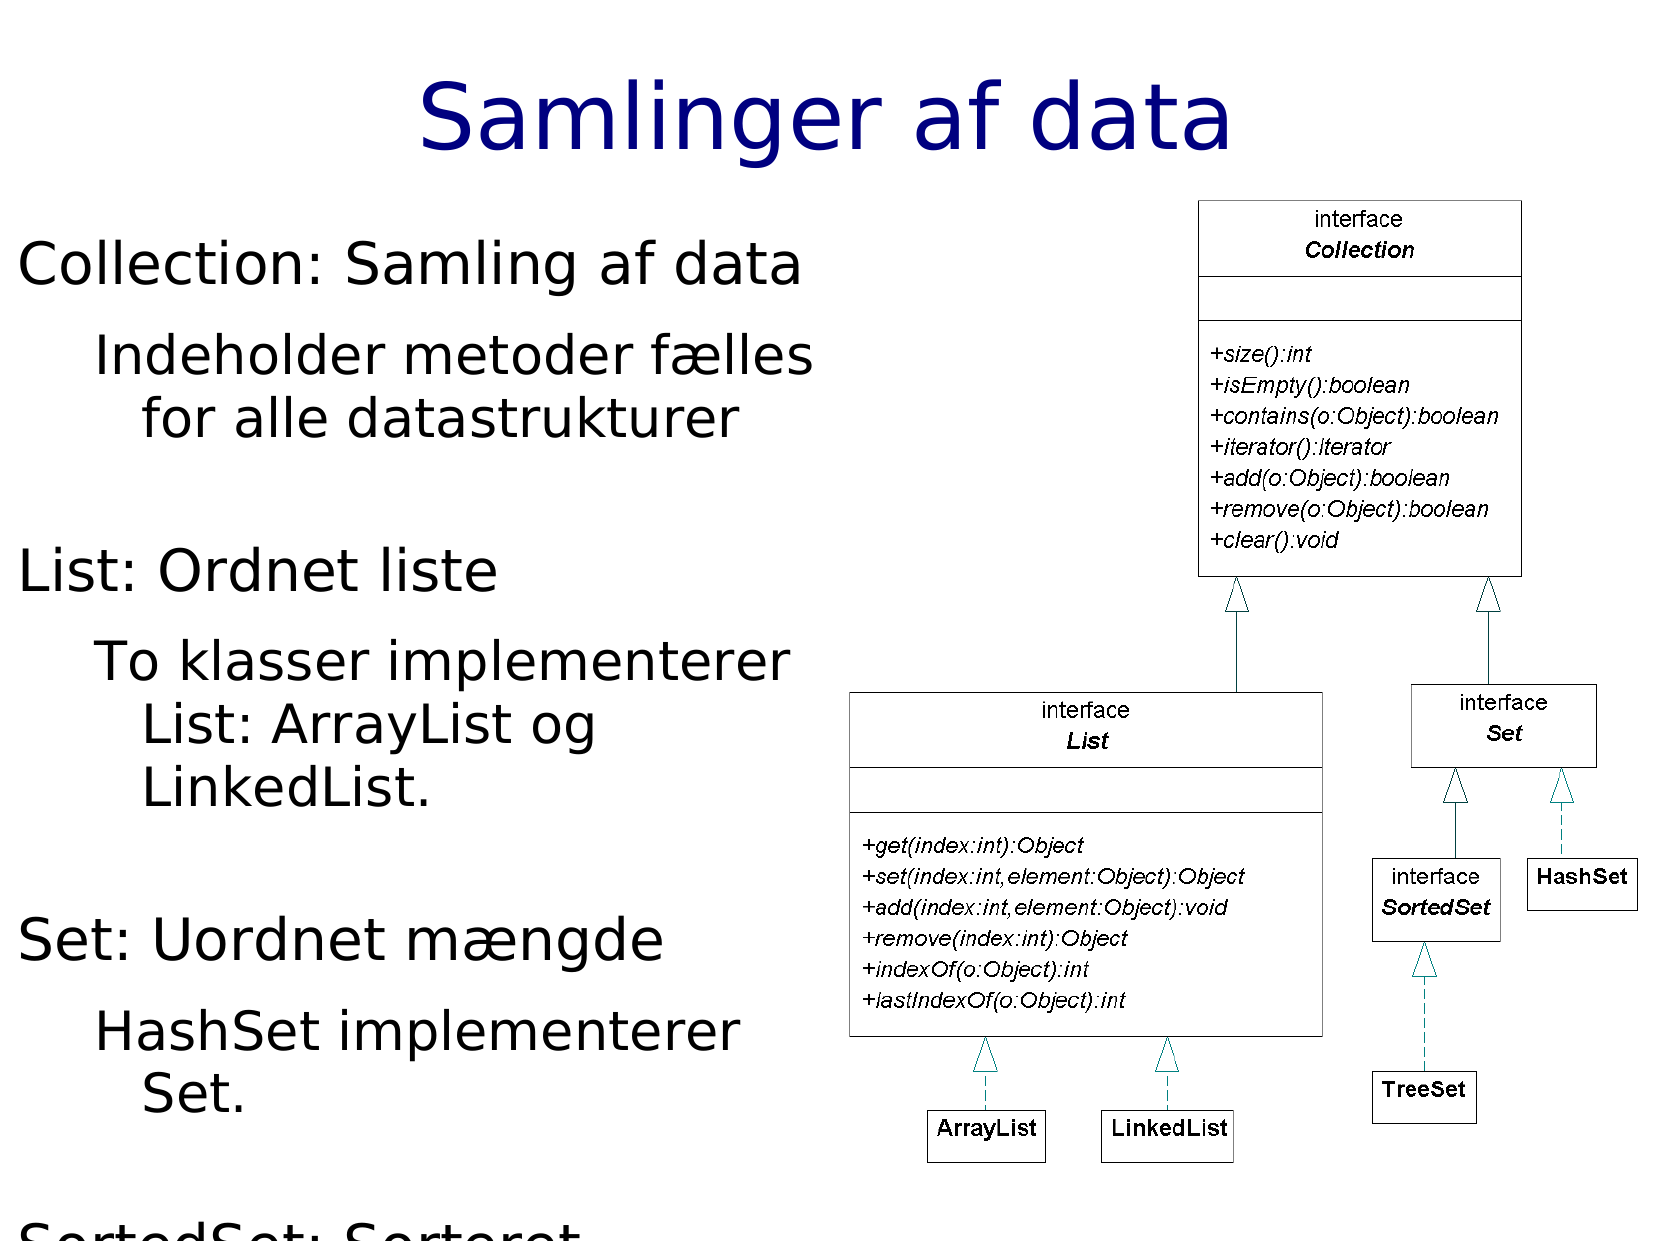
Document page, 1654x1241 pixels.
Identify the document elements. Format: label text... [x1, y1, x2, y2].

picture [820, 171, 1648, 1173]
title Samlinger af data [105, 14, 1549, 222]
list Collection: Samling af data Indeholder metoder fælles for alle datastrukturer List: Ordnet liste To klasser implementerer List: ArrayList og LinkedList. Set: Uordnet mængde HashSet implementerer Set. SortedSet: Sorteret mængde TreeSet implementerer Set. [0, 230, 827, 1241]
